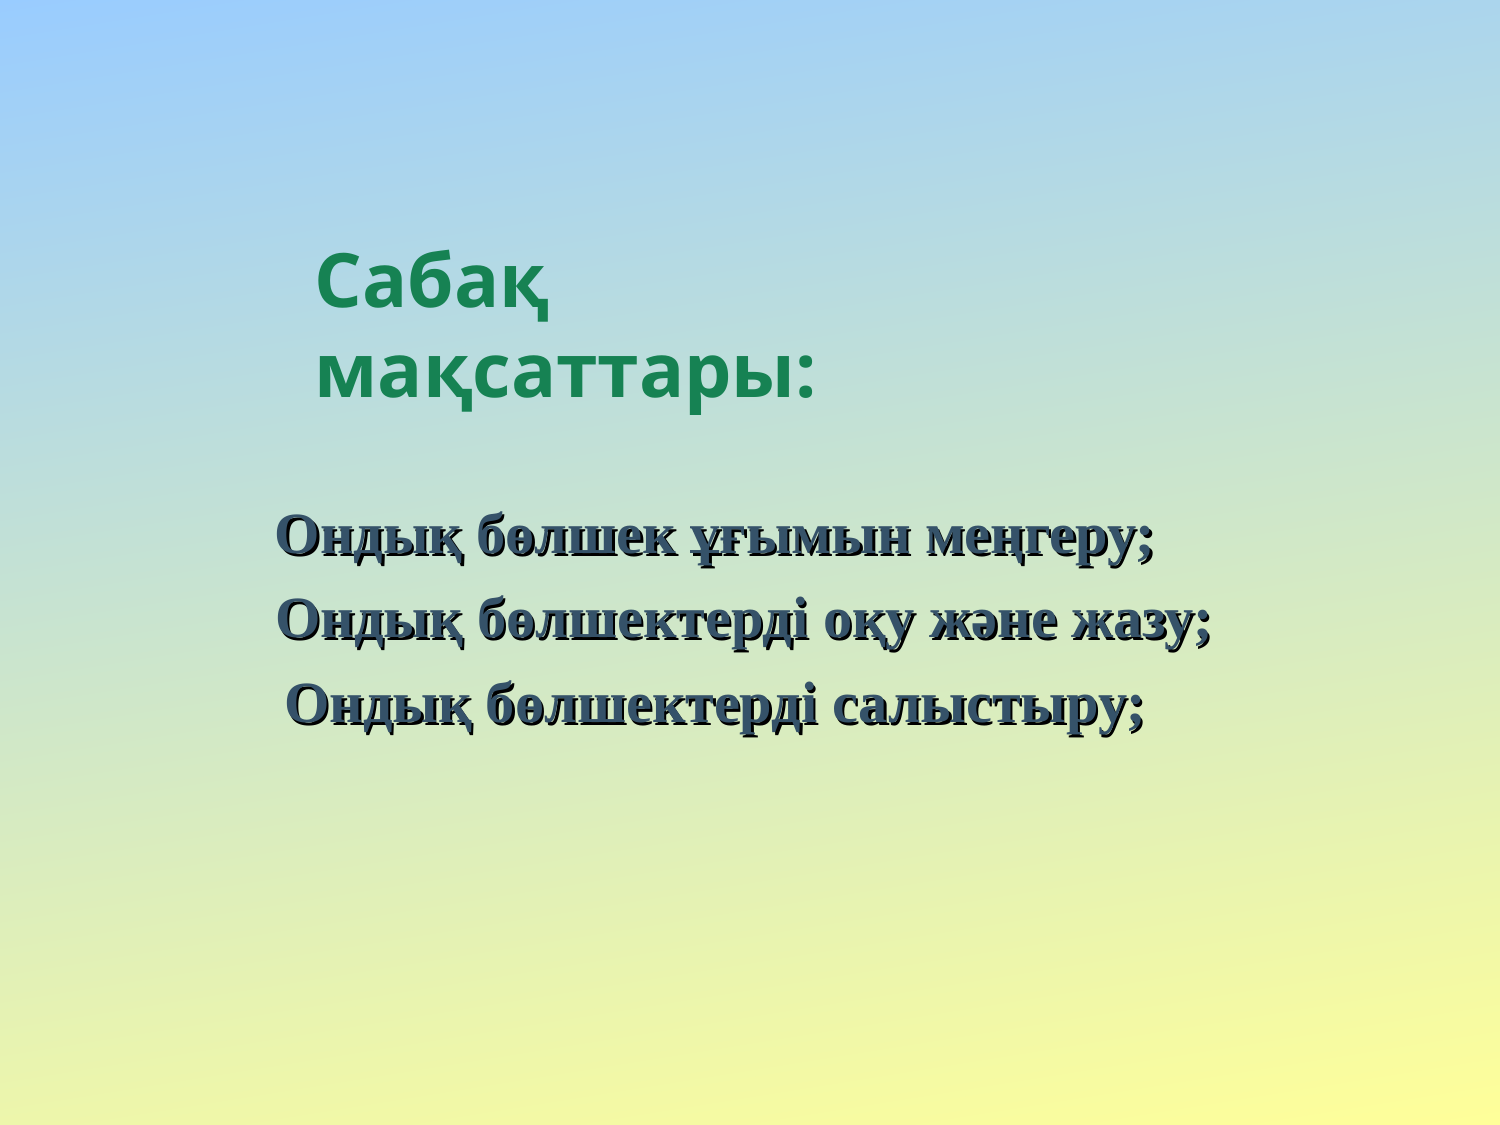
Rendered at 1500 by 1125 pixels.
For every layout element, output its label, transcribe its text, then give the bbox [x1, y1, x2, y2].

text_box Сабақ мақсаттары: [300, 224, 1051, 487]
text_box Ондық бөлшек ұғымын меңгеру; Ондық бөлшектерді оқу және жазу; Ондық бөлшектерді салыстыру; [117, 487, 1313, 742]
